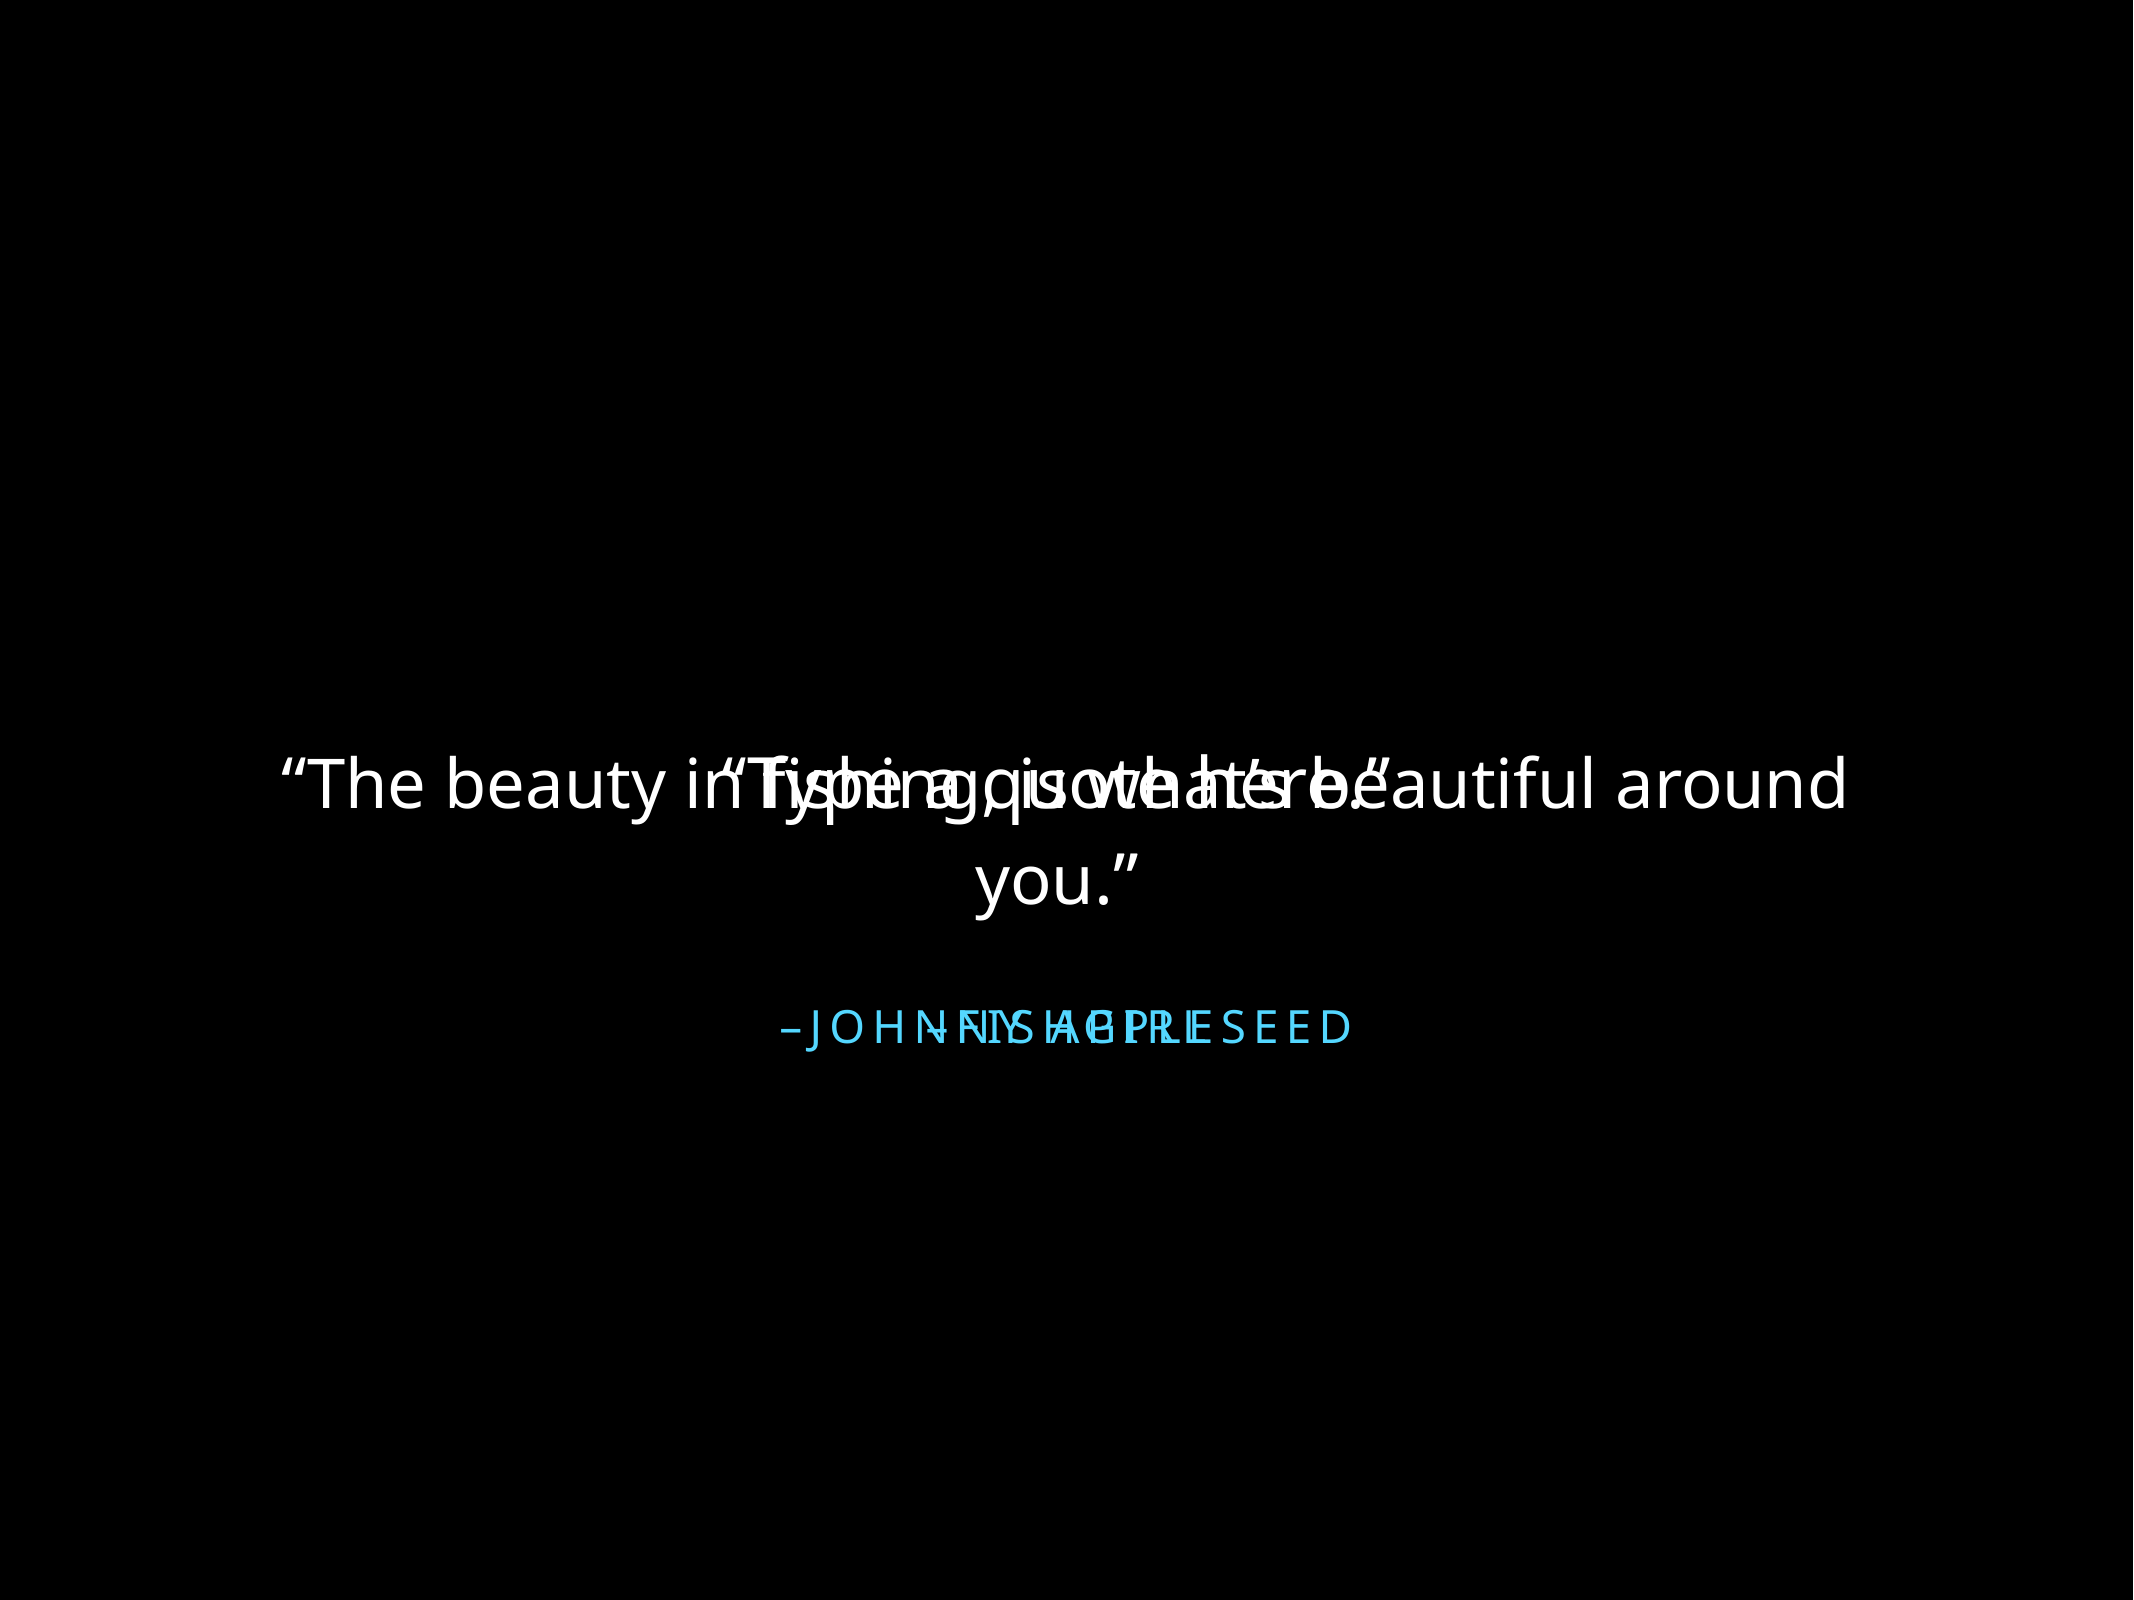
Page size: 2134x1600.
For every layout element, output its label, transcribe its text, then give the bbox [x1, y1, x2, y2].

text_box –fishgirl [207, 986, 1925, 1048]
text_box “The beauty in fishing, is what’s beautiful around you.” [207, 724, 1925, 811]
